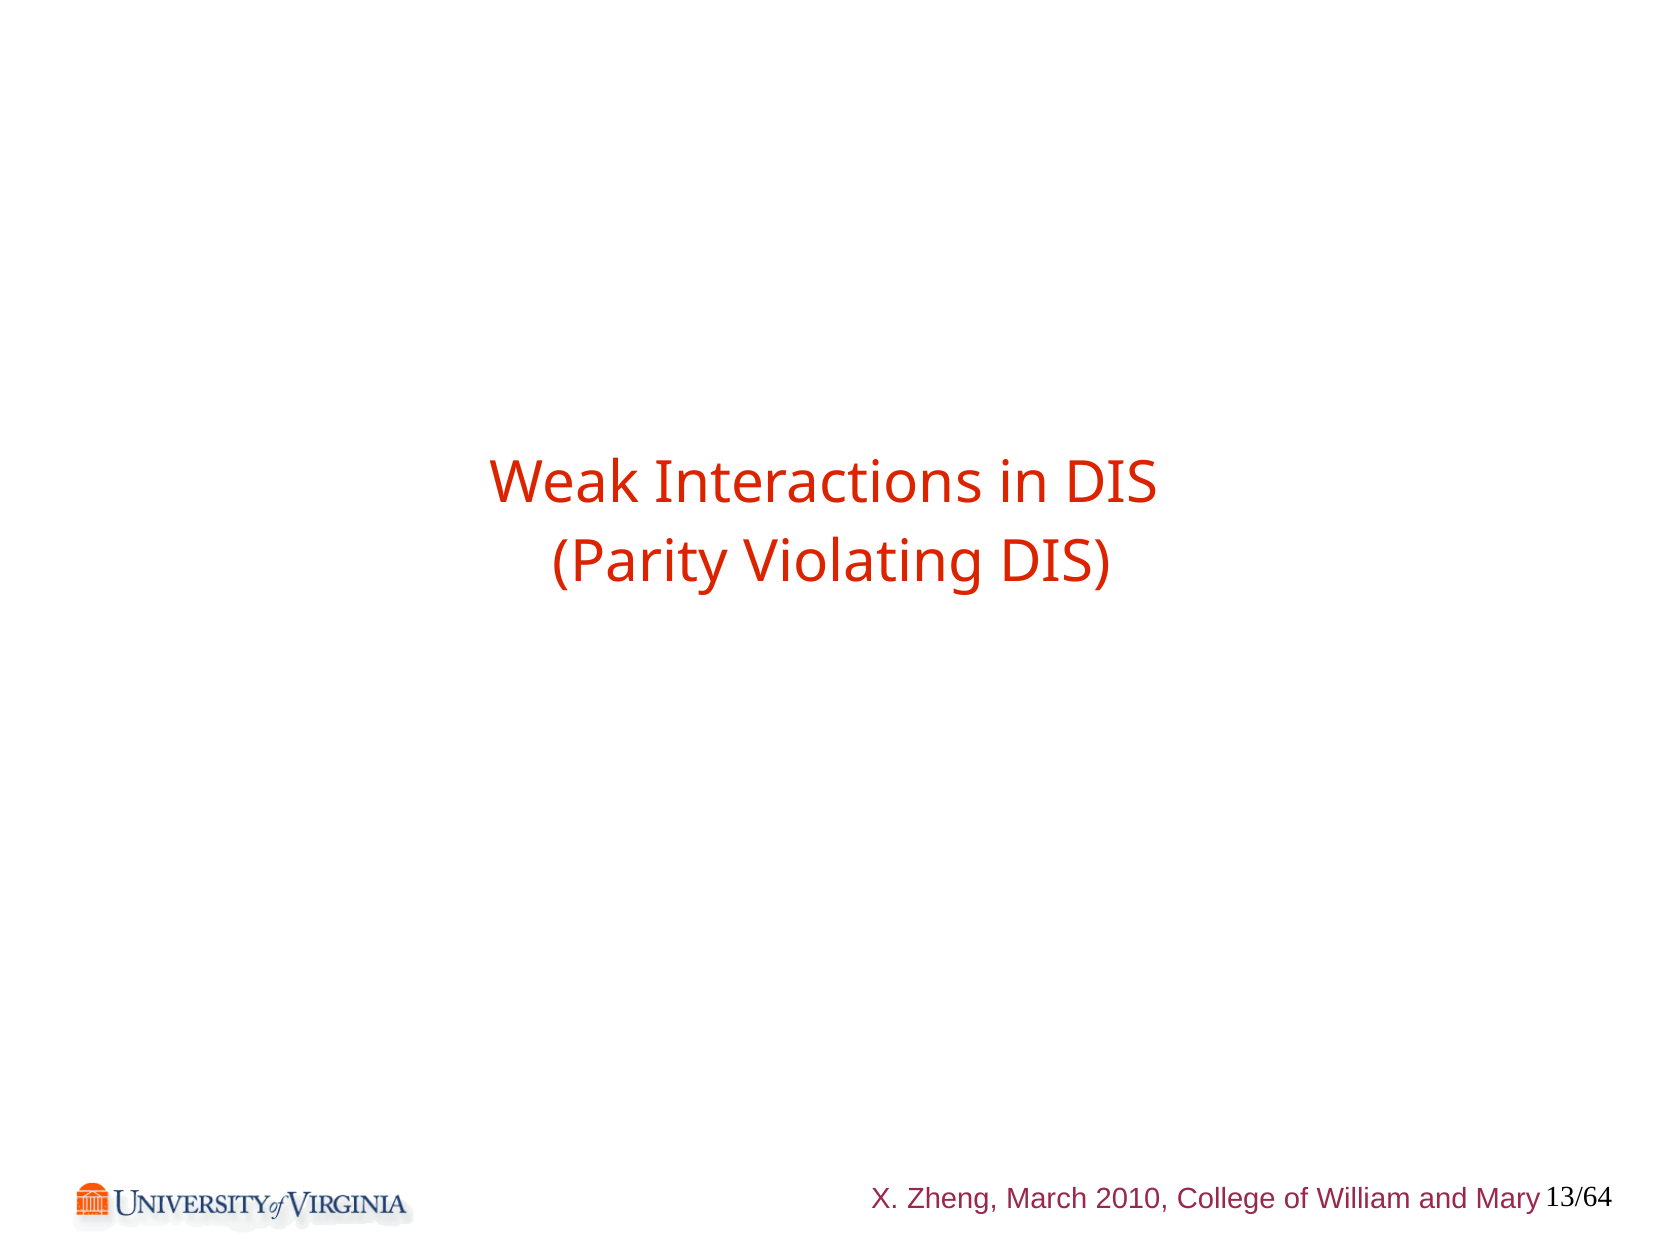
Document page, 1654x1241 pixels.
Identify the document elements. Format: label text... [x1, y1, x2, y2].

picture [53, 1165, 427, 1241]
title Weak Interactions in DIS (Parity Violating DIS) [126, 433, 1538, 606]
